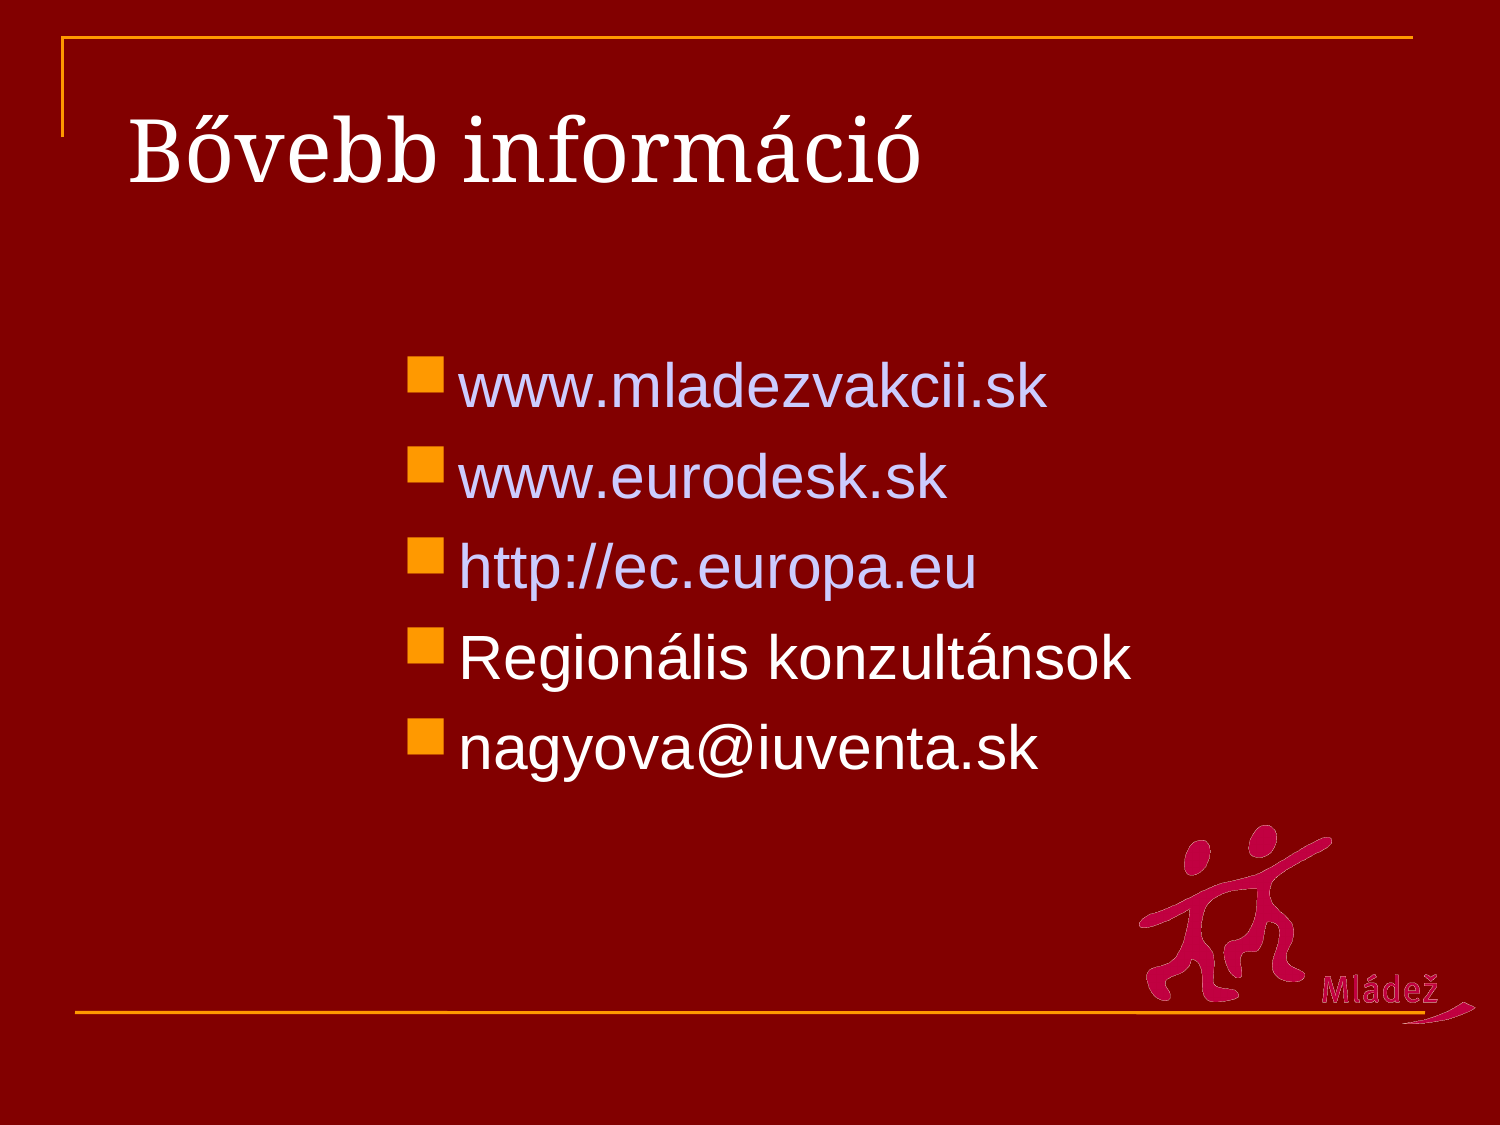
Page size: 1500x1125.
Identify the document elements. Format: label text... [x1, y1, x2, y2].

picture [1113, 799, 1500, 1028]
text_box Bővebb információ [112, 87, 1463, 238]
text_box www.mladezvakcii.sk www.eurodesk.sk http://ec.europa.eu Regionális konzultánsok nagyova@iuventa.sk [387, 337, 1287, 913]
